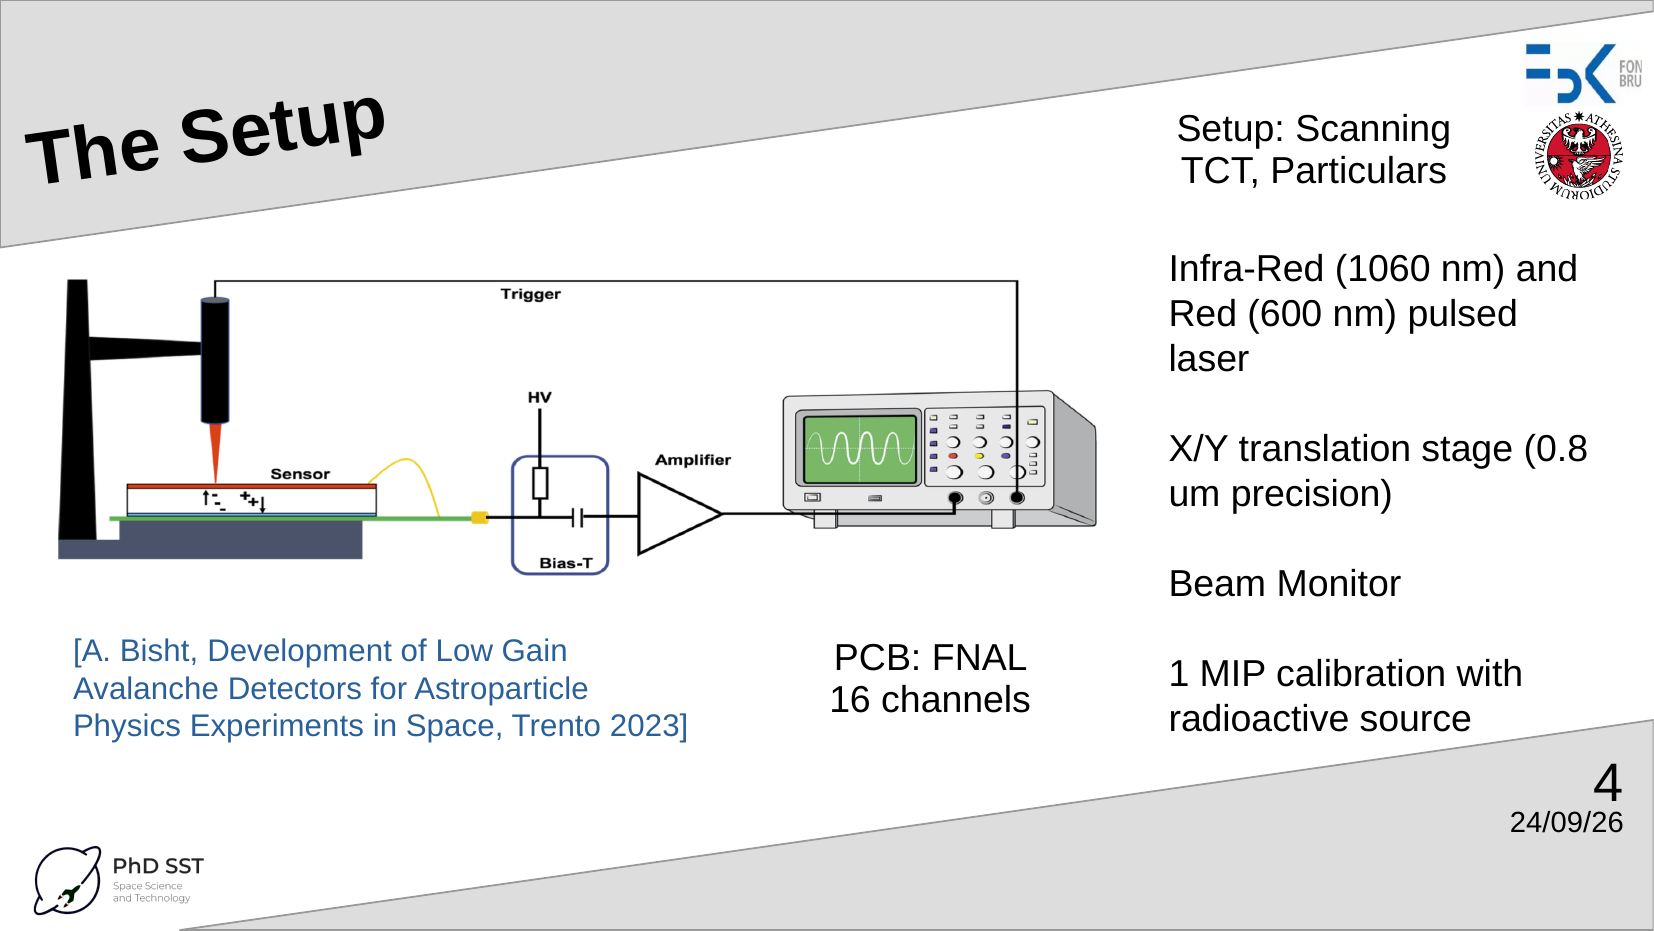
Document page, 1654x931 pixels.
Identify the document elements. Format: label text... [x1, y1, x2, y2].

picture [29, 840, 207, 916]
picture [1535, 111, 1625, 200]
text_box Setup: Scanning TCT, Particulars [1122, 100, 1506, 200]
picture [58, 261, 1115, 578]
text_box PCB: FNAL 16 channels [797, 629, 1063, 728]
text_box [A. Bisht, Development of Low Gain Avalanche Detectors for Astroparticle Physics Experiments in Space, Trento 2023] [58, 623, 709, 768]
text_box Infra-Red (1060 nm) and Red (600 nm) pulsed laser X/Y translation stage (0.8 um precision) Beam Monitor 1 MIP calibration with radioactive source [1153, 236, 1623, 739]
title The Setup [16, 0, 659, 239]
picture [1523, 41, 1642, 106]
